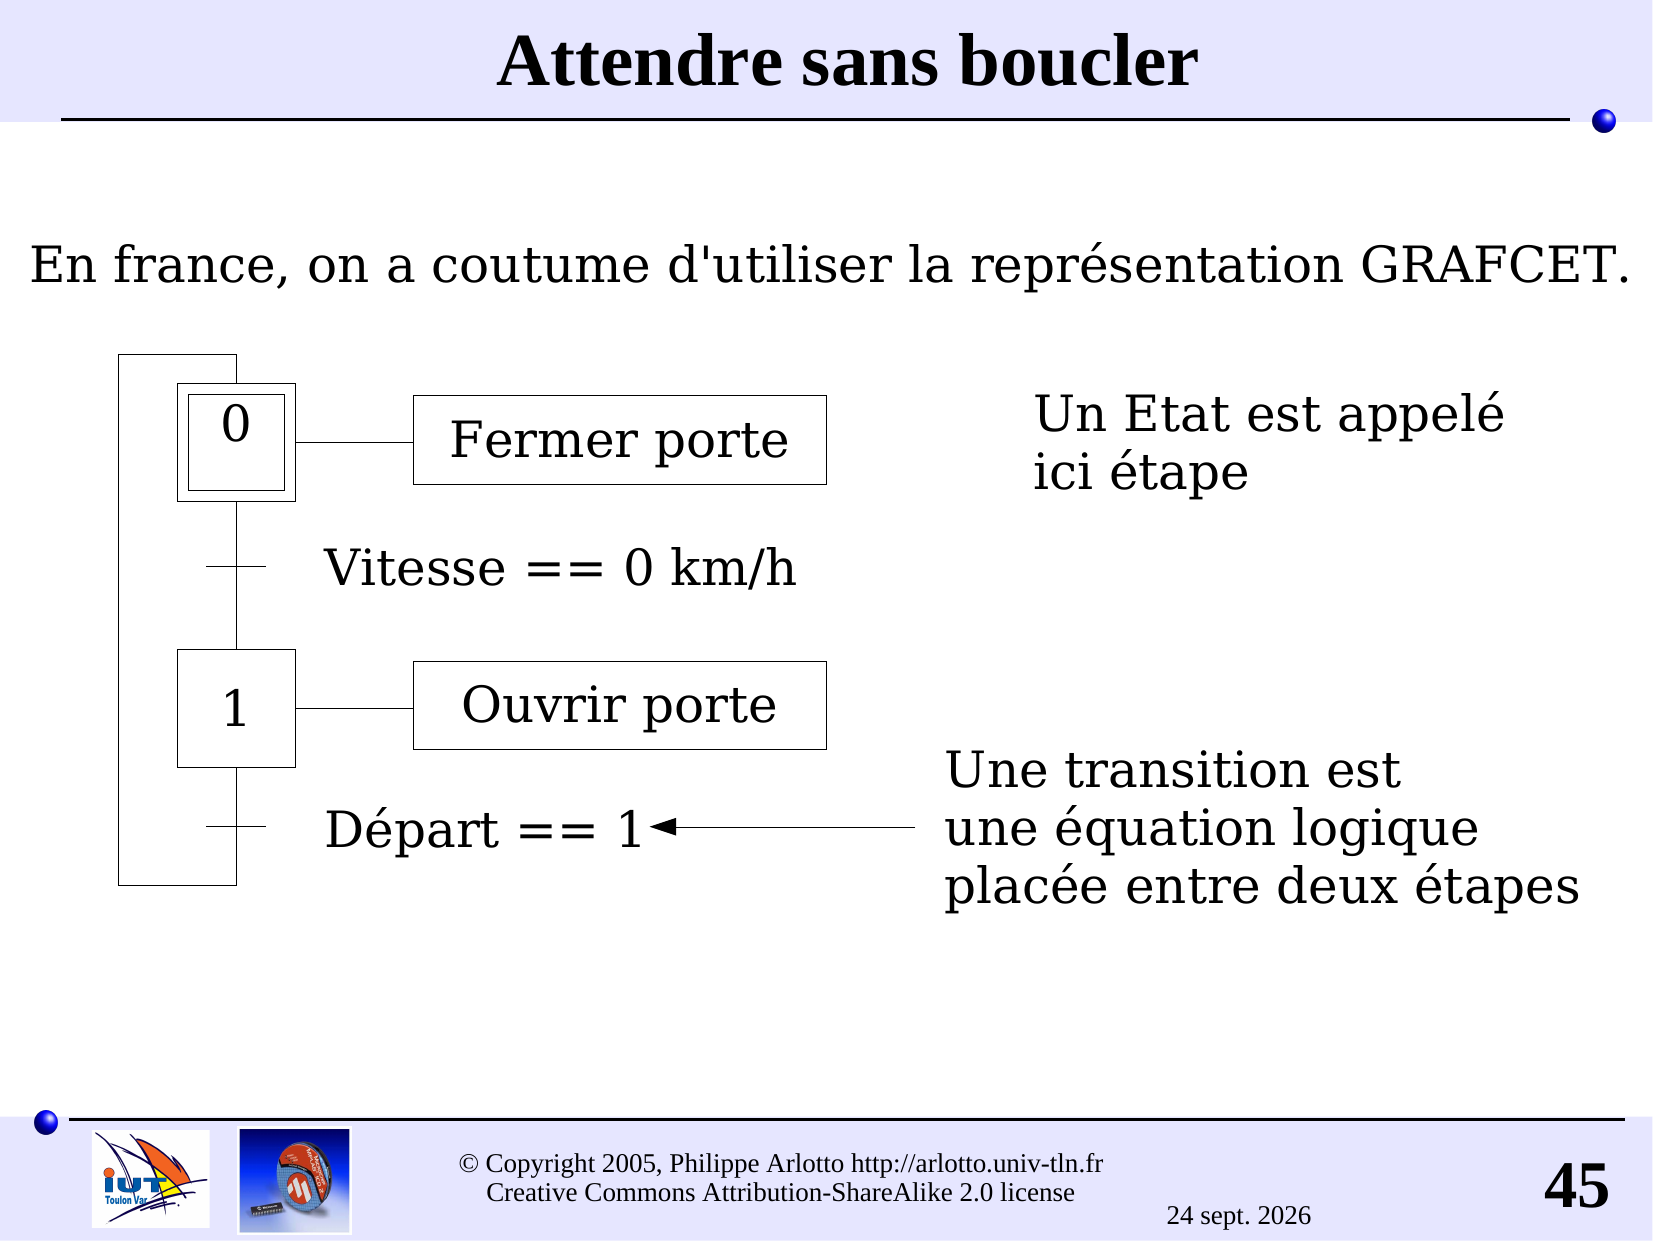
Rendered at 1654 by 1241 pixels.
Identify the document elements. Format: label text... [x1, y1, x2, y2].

text_box Ouvrir porte [413, 661, 827, 750]
text_box Fermer porte [413, 395, 827, 485]
text_box En france, on a coutume d'utiliser la représentation GRAFCET. [29, 236, 1634, 295]
picture [237, 1126, 352, 1235]
text_box Une transition est une équation logique placée entre deux étapes [944, 740, 1582, 916]
text_box Un Etat est appelé ici étape [1033, 385, 1507, 502]
text_box Départ == 1 [324, 801, 648, 860]
text_box 1 [177, 649, 296, 768]
text_box 0 [177, 383, 296, 502]
text_box Vitesse == 0 km/h [324, 538, 798, 597]
title Attendre sans boucler [95, 11, 1585, 110]
